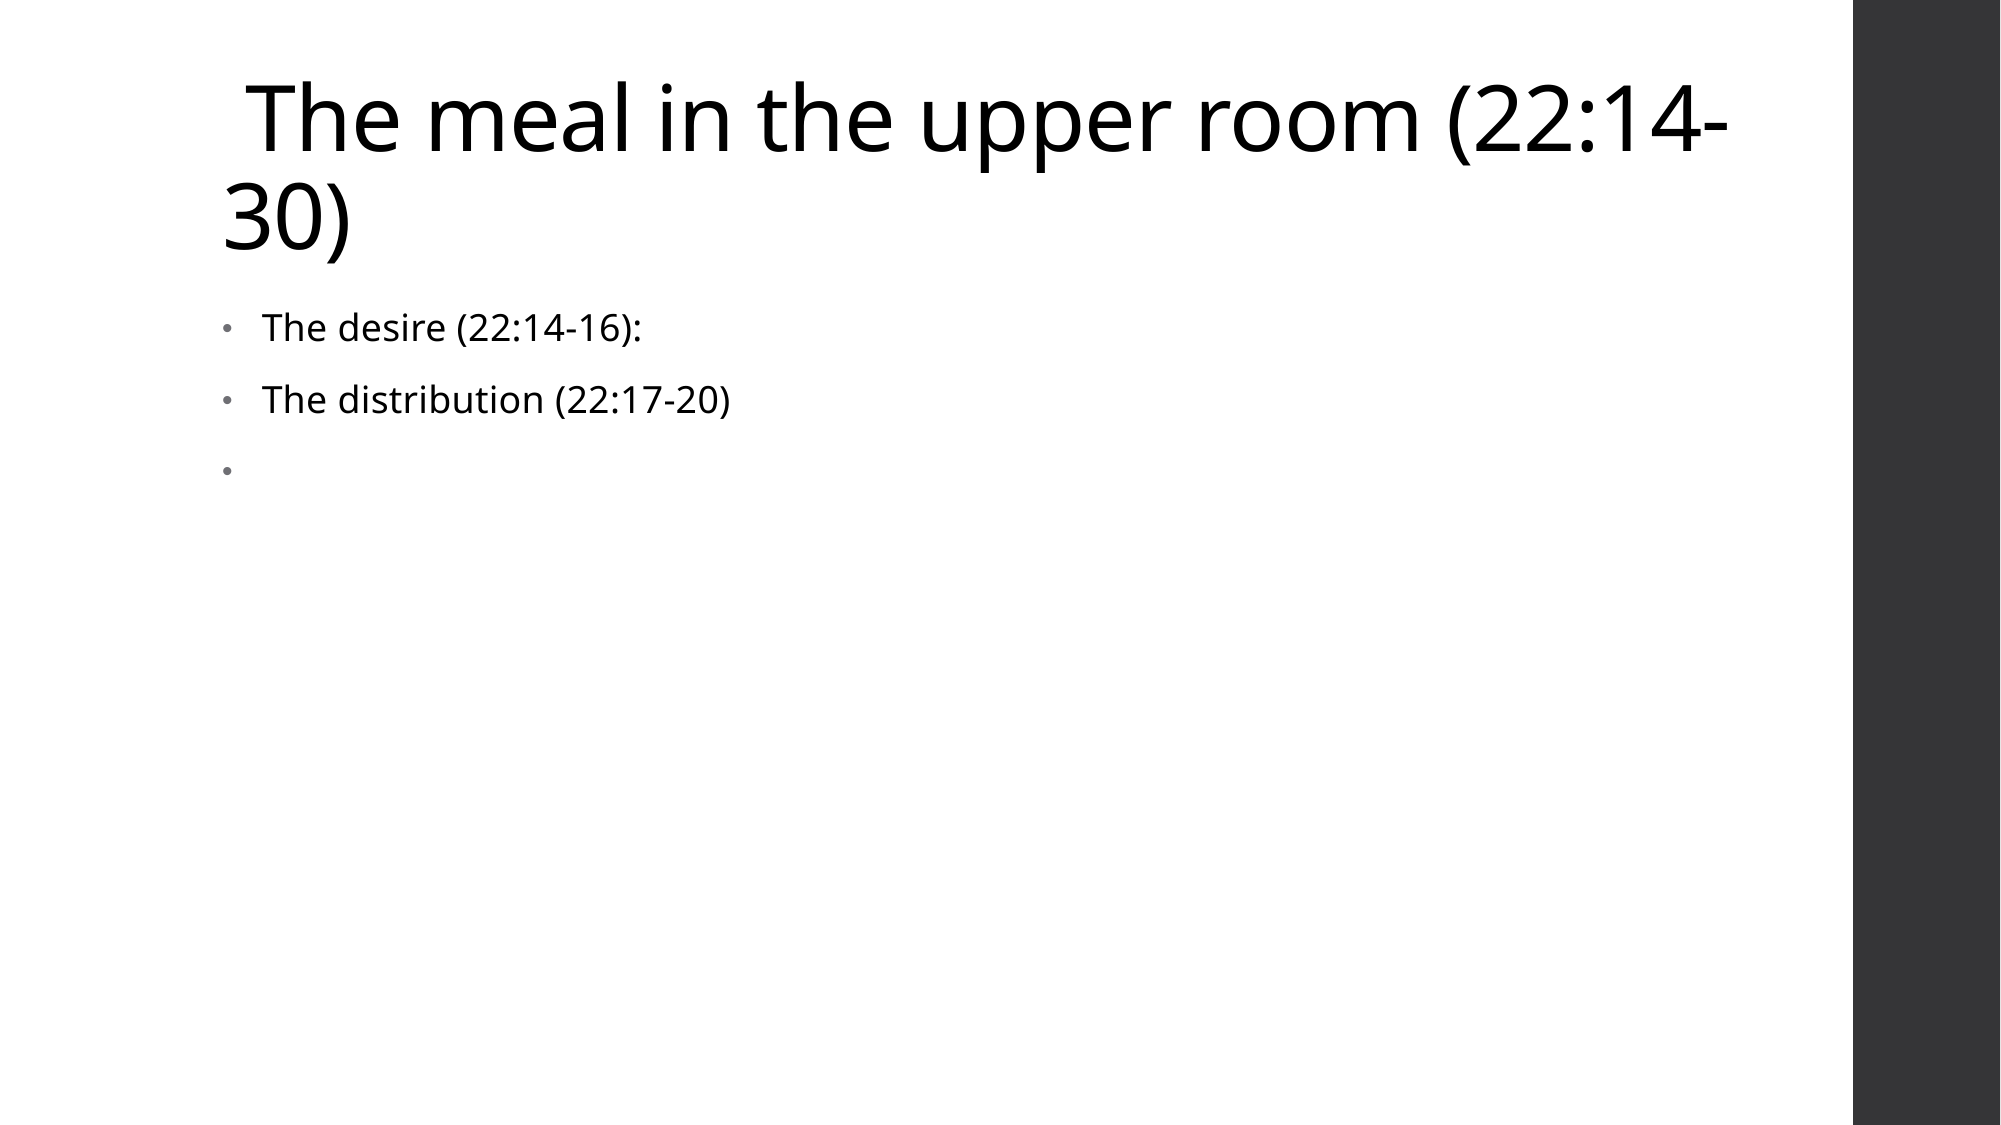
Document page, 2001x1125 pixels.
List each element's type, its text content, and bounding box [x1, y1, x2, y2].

title The meal in the upper room (22:14-30) [206, 60, 1797, 278]
list The desire (22:14-16): The distribution (22:17-20) [206, 299, 1617, 1014]
